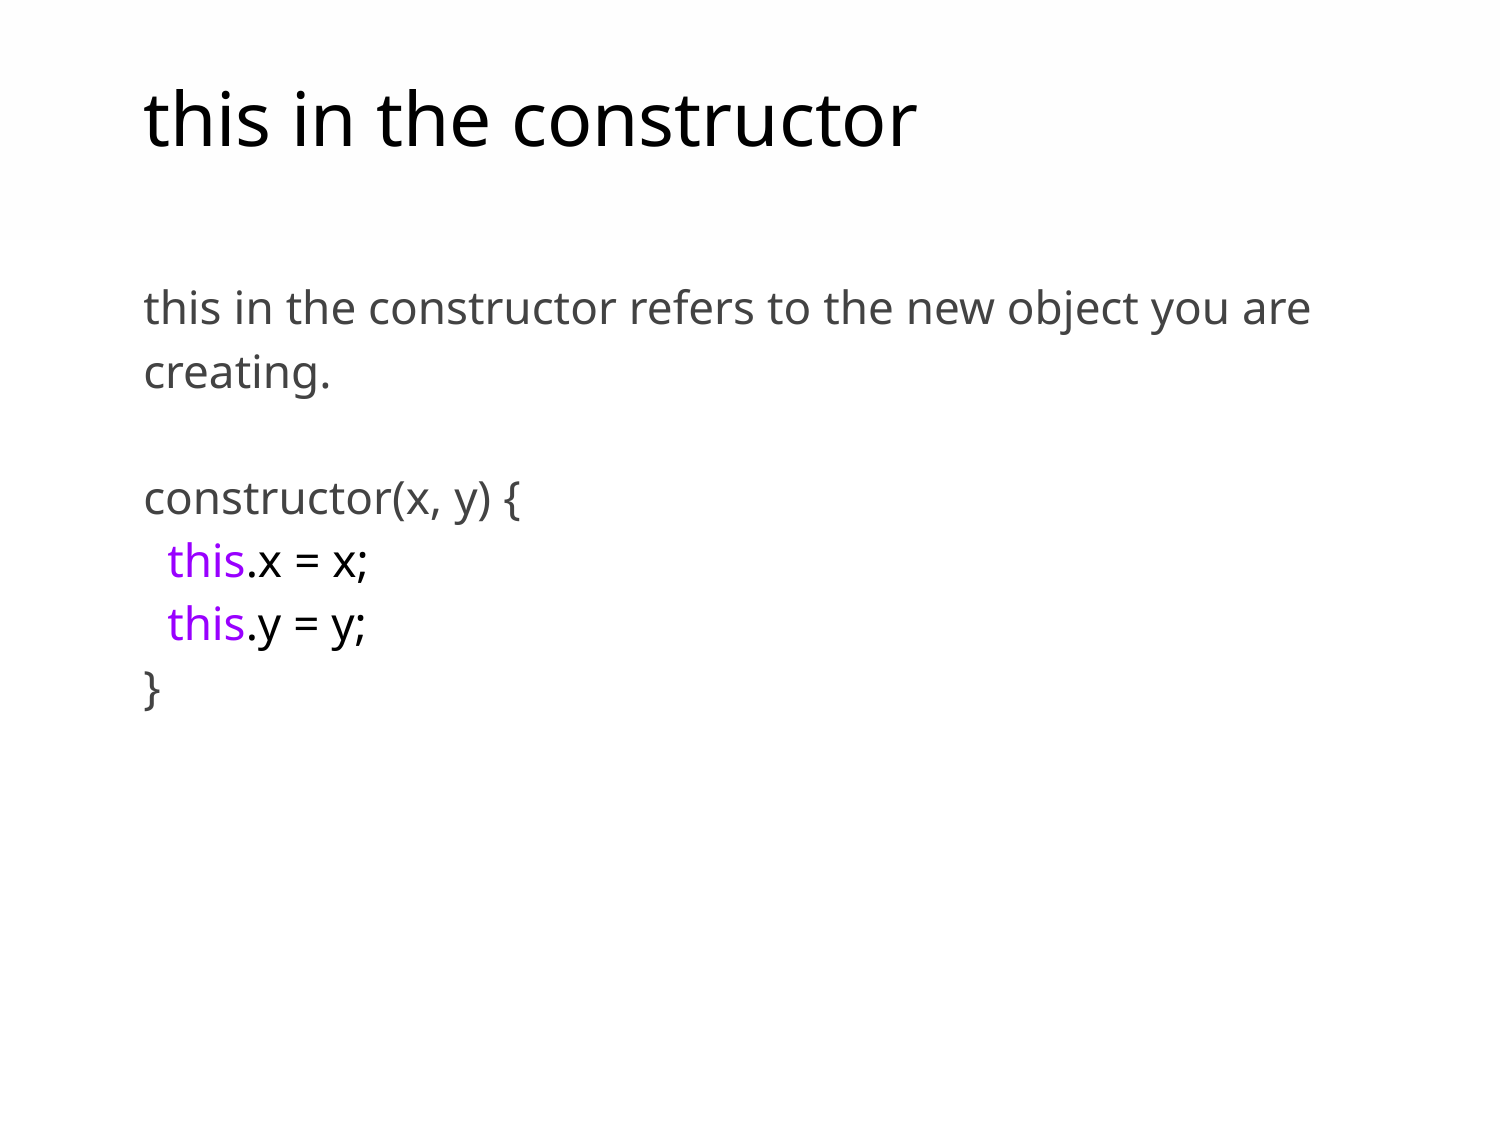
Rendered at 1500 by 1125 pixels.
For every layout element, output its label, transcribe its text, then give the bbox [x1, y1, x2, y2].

list this in the constructor refers to the new object you are creating. constructor(x, y) { this.x = x; this.y = y; } [128, 255, 1372, 1004]
title this in the constructor [128, 56, 1372, 183]
